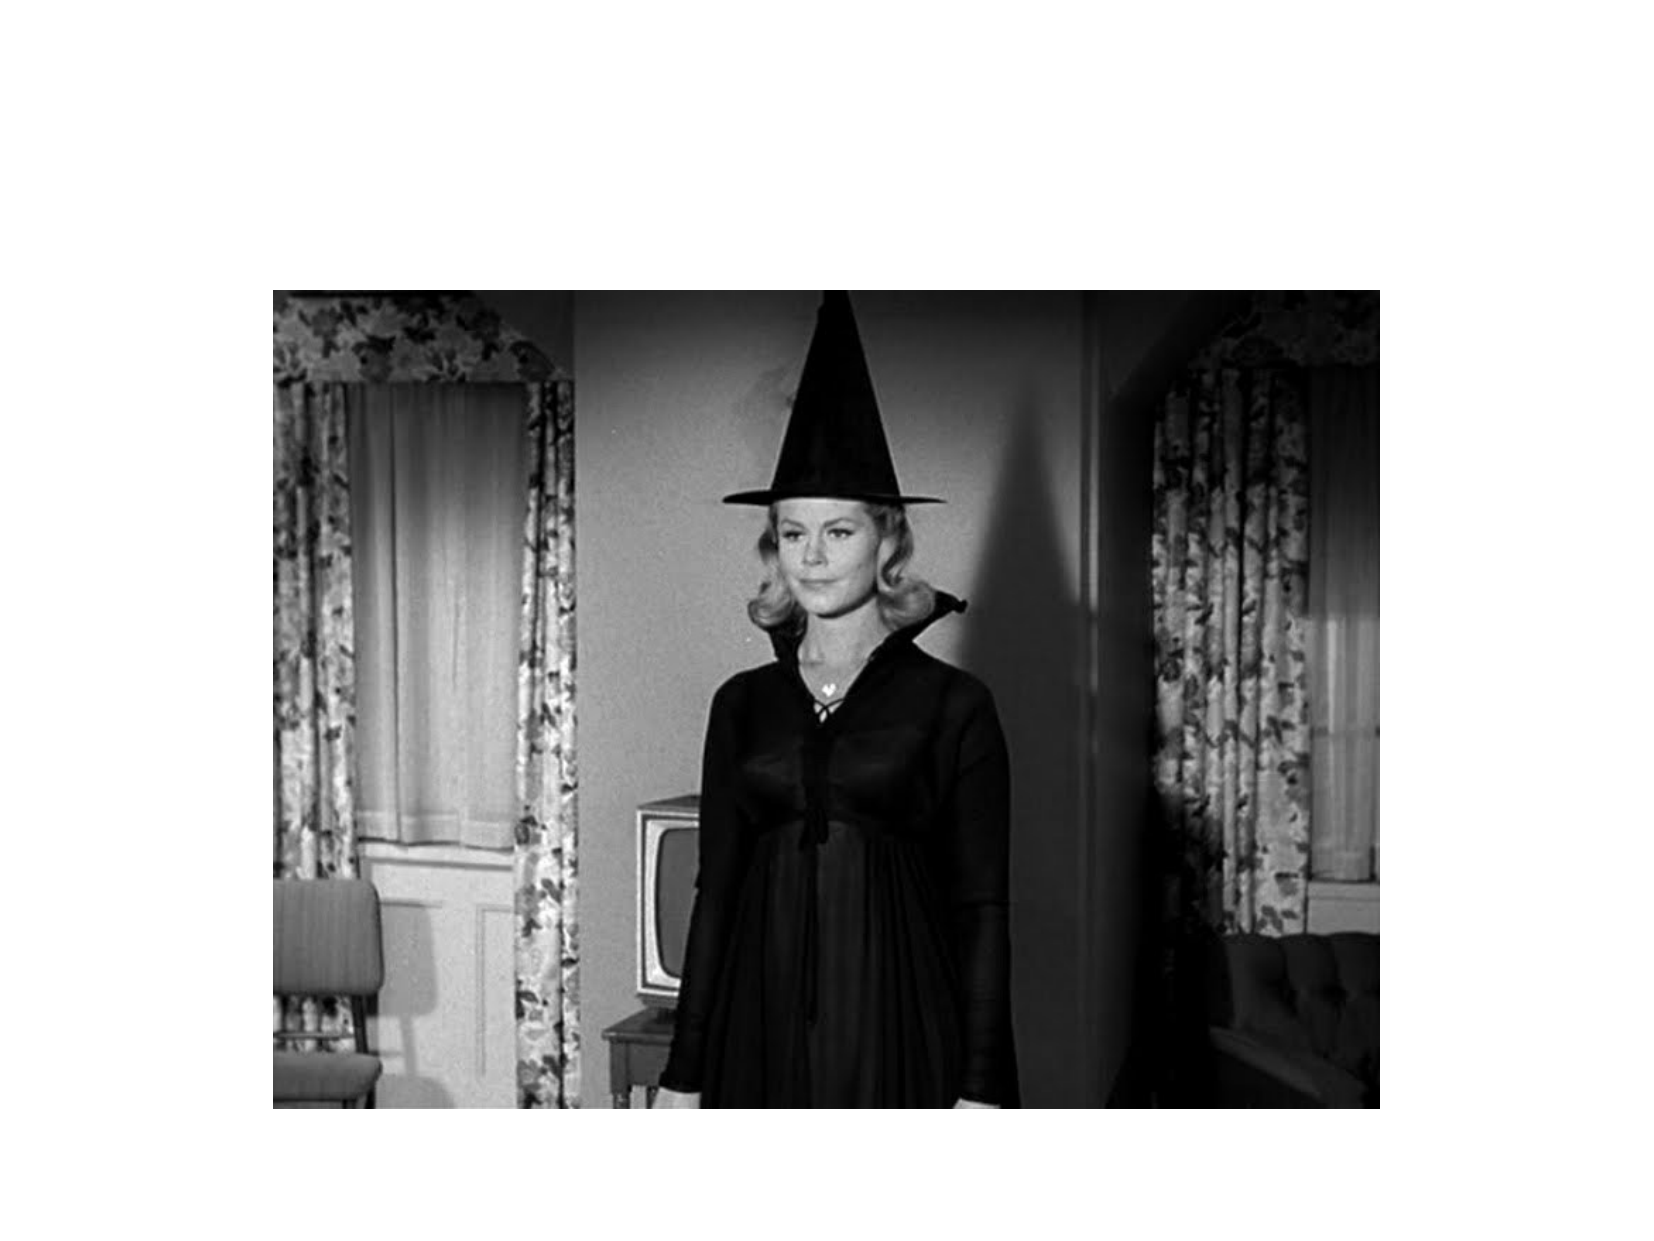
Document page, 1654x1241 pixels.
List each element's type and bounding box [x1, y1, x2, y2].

picture [273, 290, 1380, 1109]
